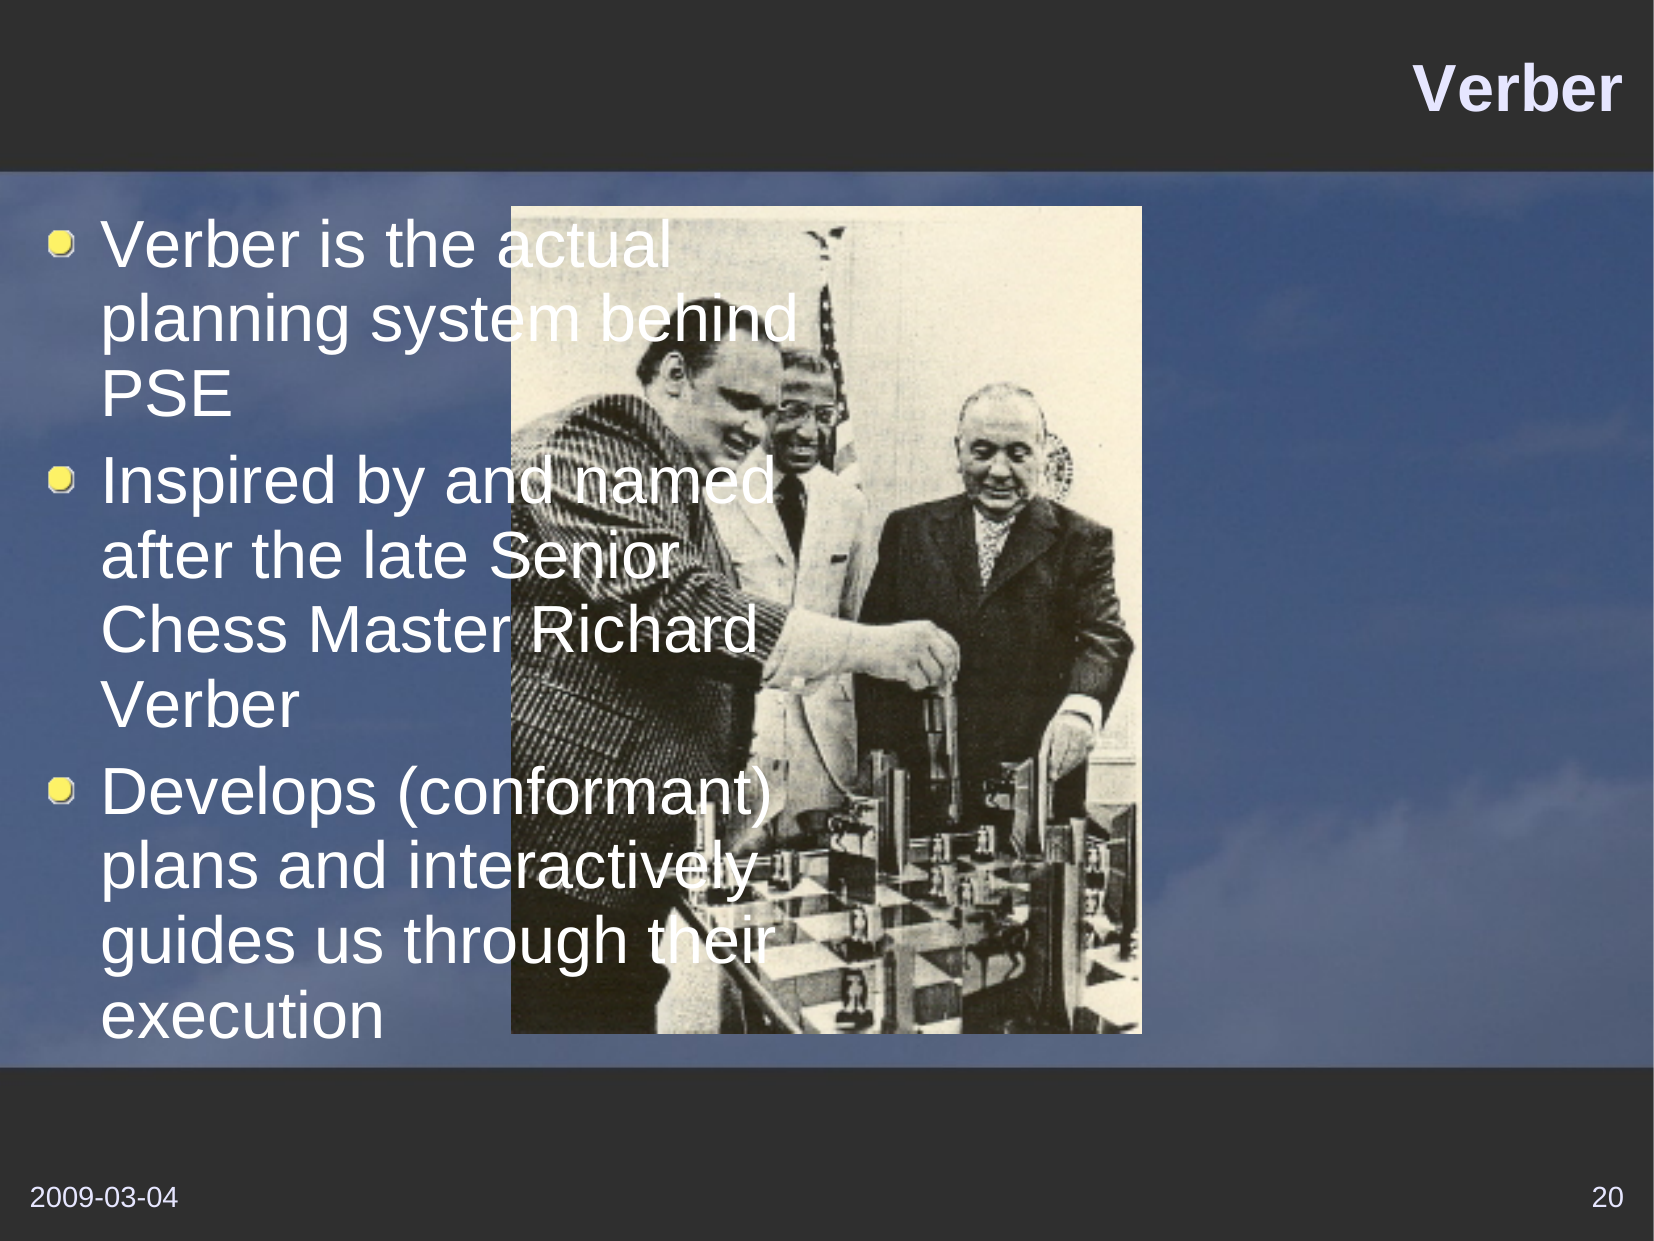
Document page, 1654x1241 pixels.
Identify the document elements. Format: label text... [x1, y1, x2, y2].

list Verber is the actual planning system behind PSE Inspired by and named after the late Senior Chess Master Richard Verber Develops (conformant) plans and interactively guides us through their execution [29, 206, 808, 1053]
title Verber [29, 29, 1625, 148]
picture [0, 0, 1654, 1241]
